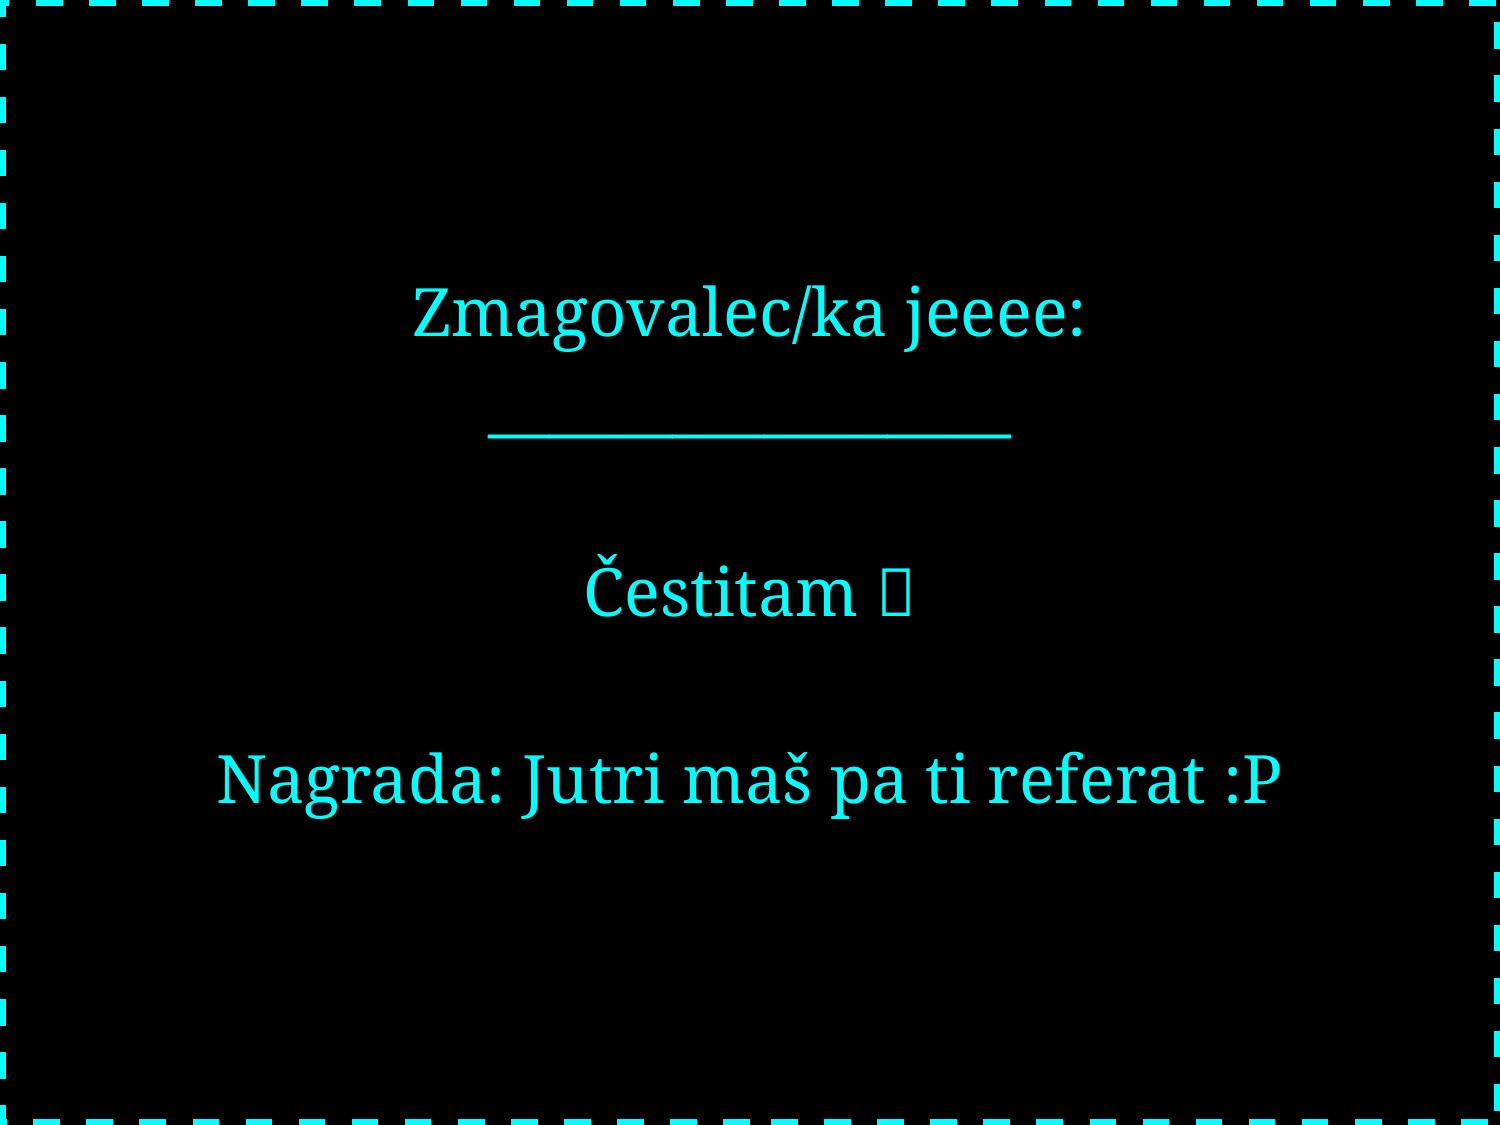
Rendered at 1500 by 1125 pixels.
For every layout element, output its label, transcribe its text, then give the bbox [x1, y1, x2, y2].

list Zmagovalec/ka jeeee: _________________ Čestitam  Nagrada: Jutri maš pa ti referat :P [75, 262, 1425, 1005]
